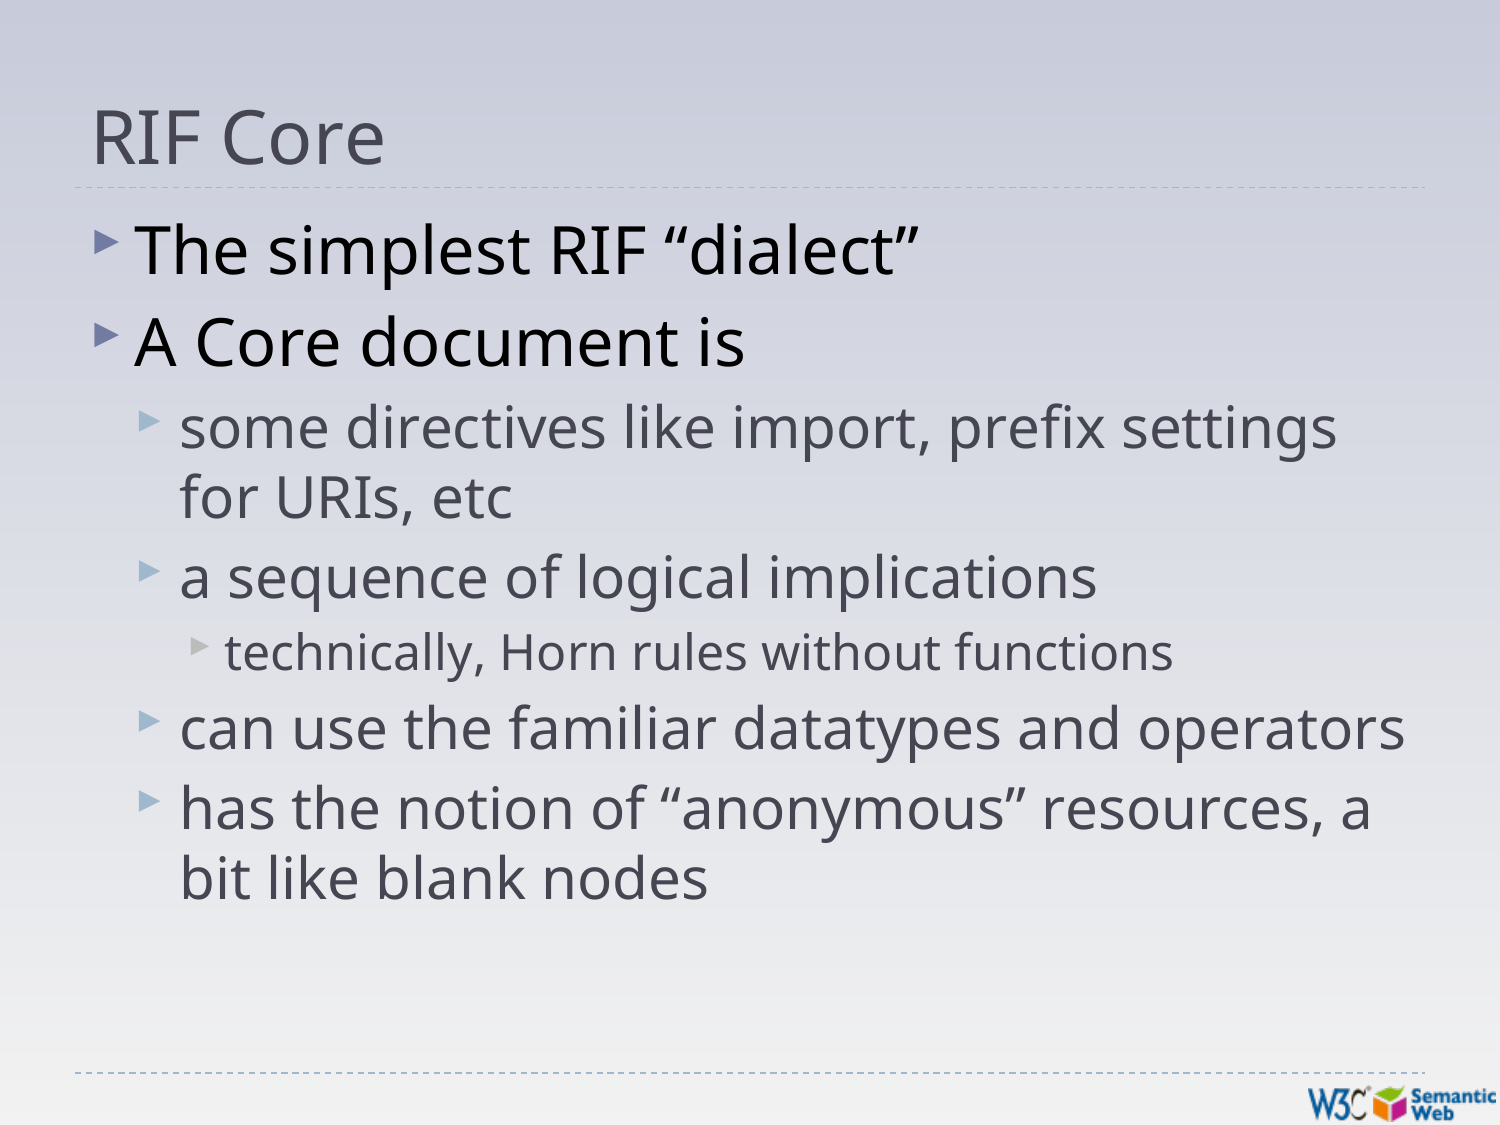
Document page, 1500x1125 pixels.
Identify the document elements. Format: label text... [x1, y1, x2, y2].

title RIF Core [75, 24, 1426, 188]
list The simplest RIF “dialect” A Core document is some directives like import, prefix settings for URIs, etc a sequence of logical implications technically, Horn rules without functions can use the familiar datatypes and operators has the notion of “anonymous” resources, a bit like blank nodes [75, 200, 1426, 1010]
picture [1308, 1084, 1496, 1122]
